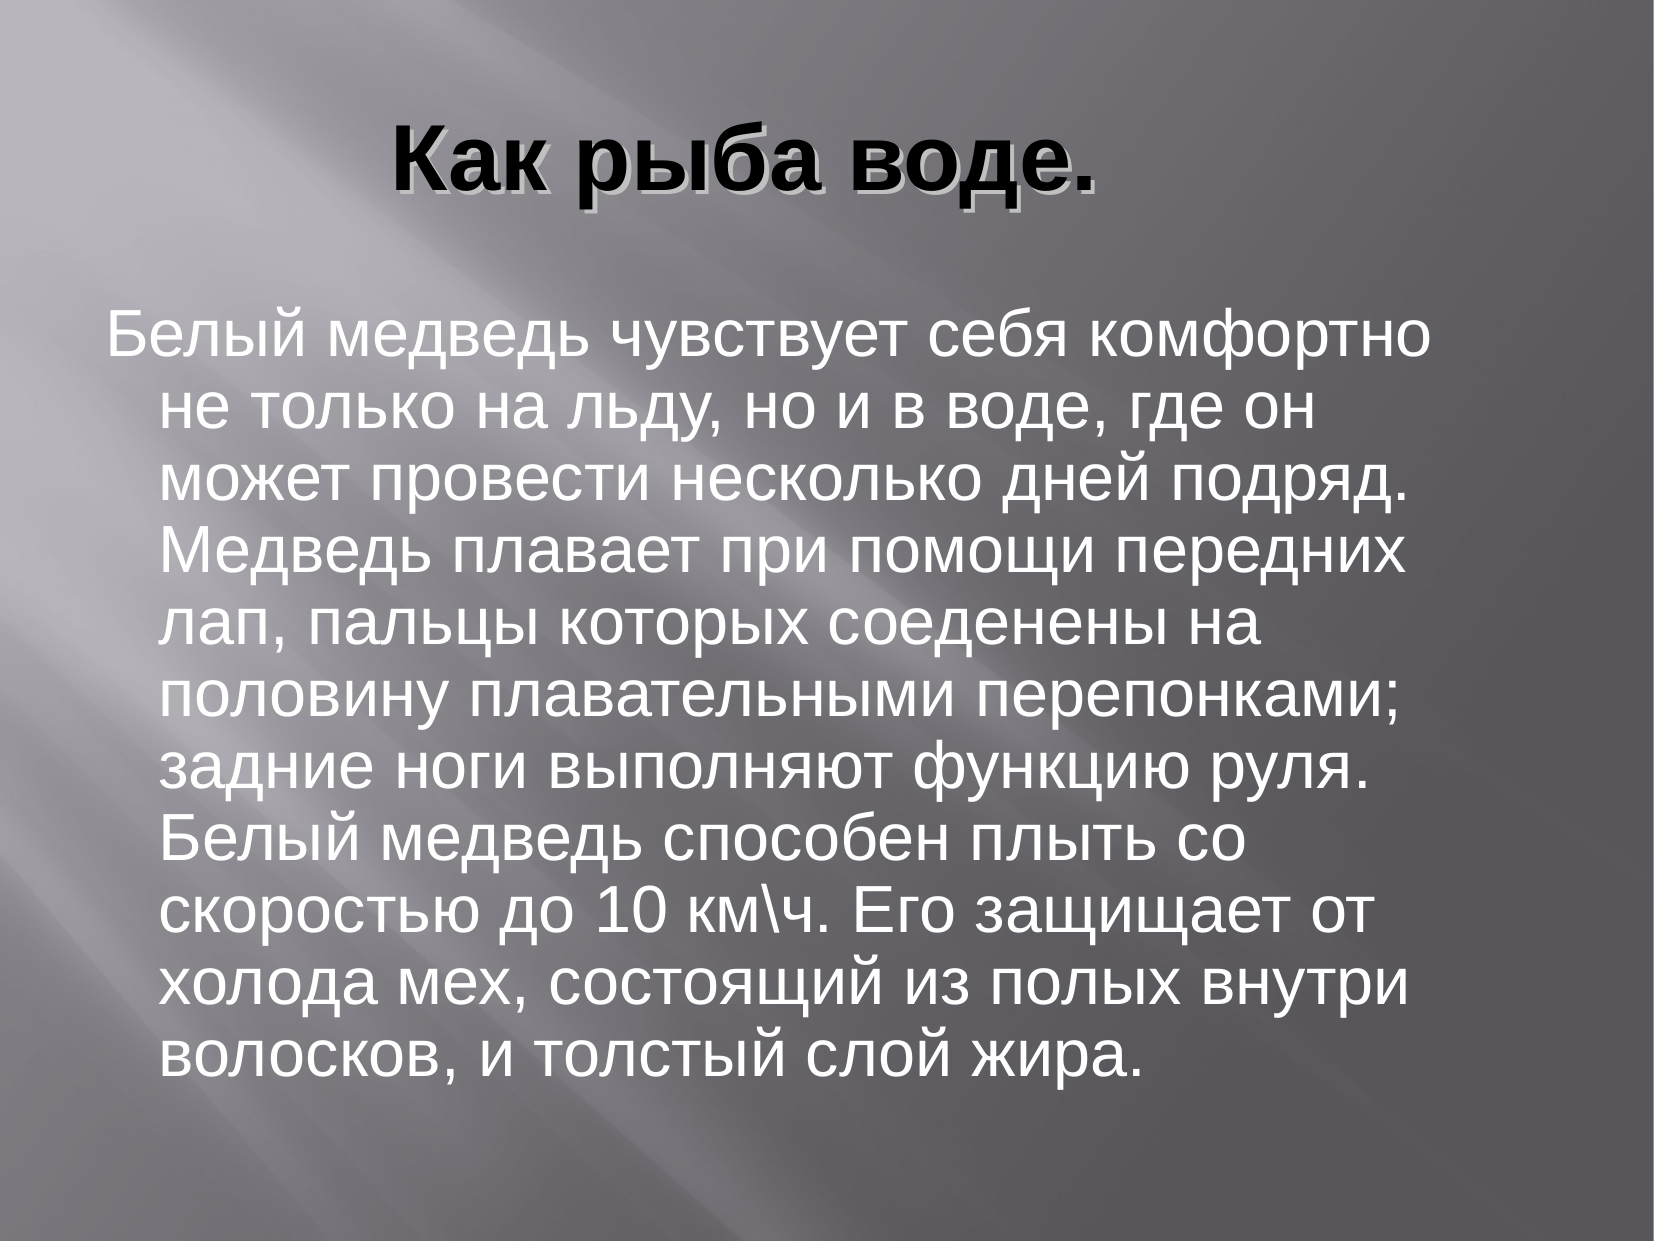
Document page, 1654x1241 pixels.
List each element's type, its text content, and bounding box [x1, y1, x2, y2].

title Как рыба воде. [0, 49, 1489, 257]
list Белый медведь чувствует себя комфортно не только на льду, но и в воде, где он может провести несколько дней подряд. Медведь плавает при помощи передних лап, пальцы которых соеденены на половину плавательными перепонками; задние ноги выполняют функцию руля. Белый медведь способен плыть со скоростью до 10 км\ч. Его защищает от холода мех, состоящий из полых внутри волосков, и толстый слой жира. [0, 290, 1489, 1113]
